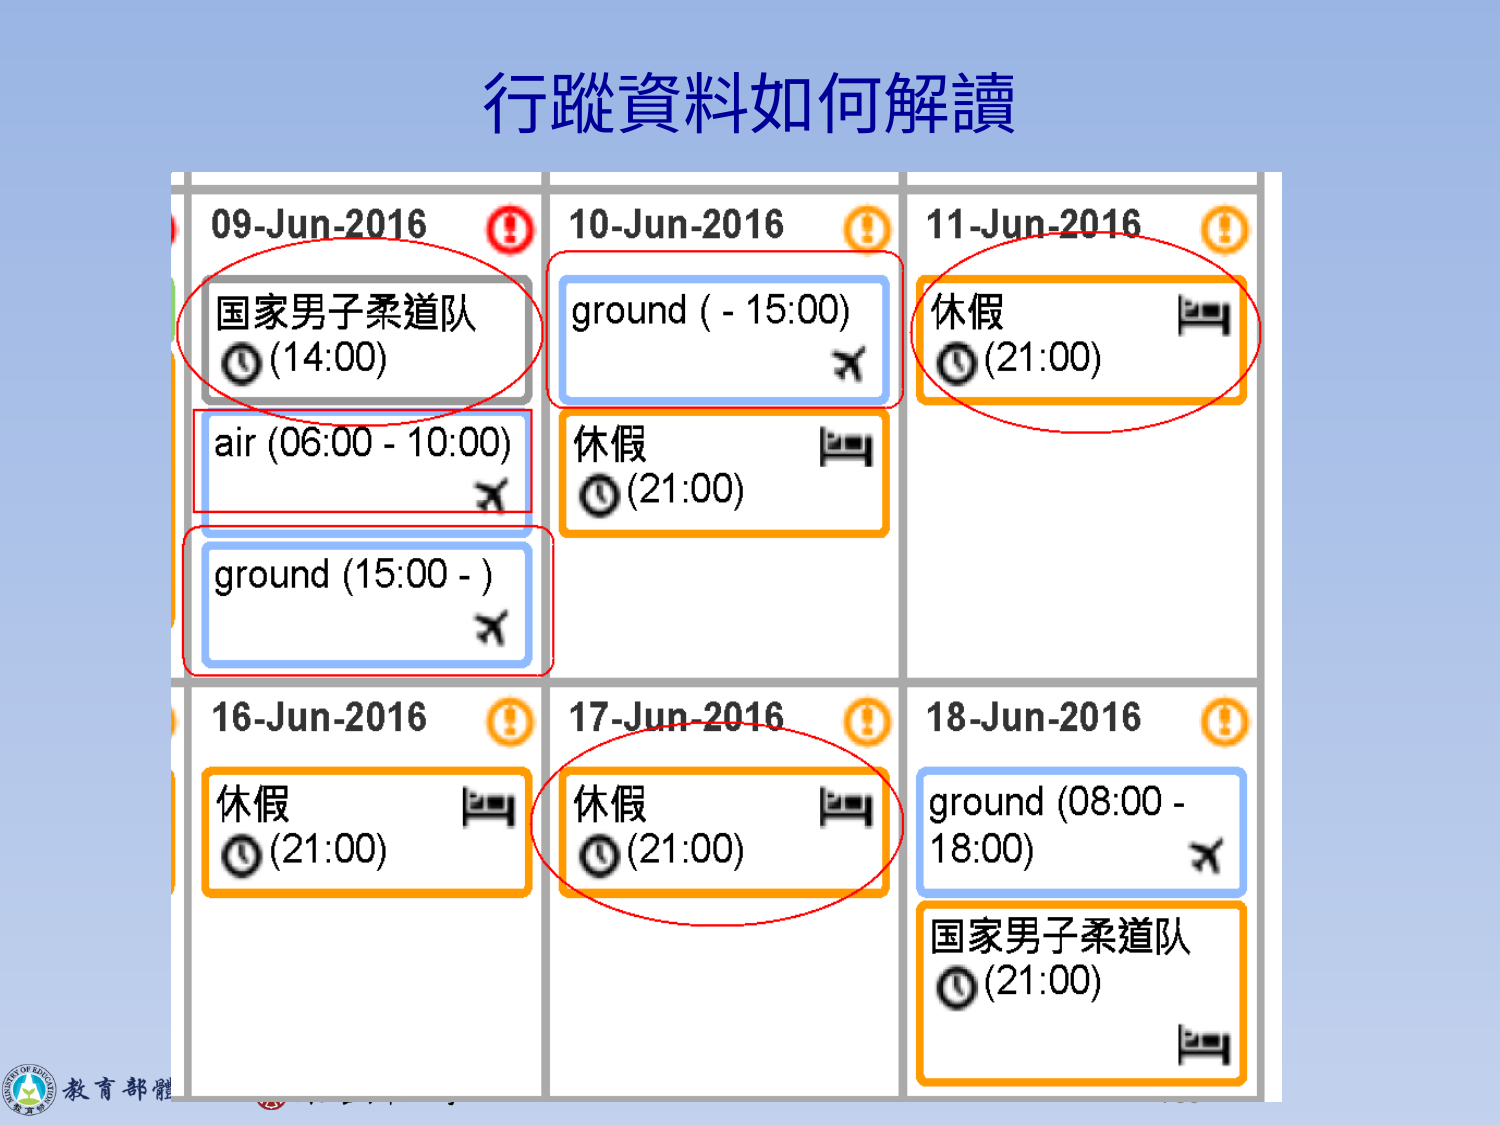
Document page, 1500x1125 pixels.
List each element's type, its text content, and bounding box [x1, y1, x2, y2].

picture [171, 172, 1282, 1102]
text_box P [1147, 1063, 1498, 1124]
title 行蹤資料如何解讀 [0, 54, 1500, 150]
